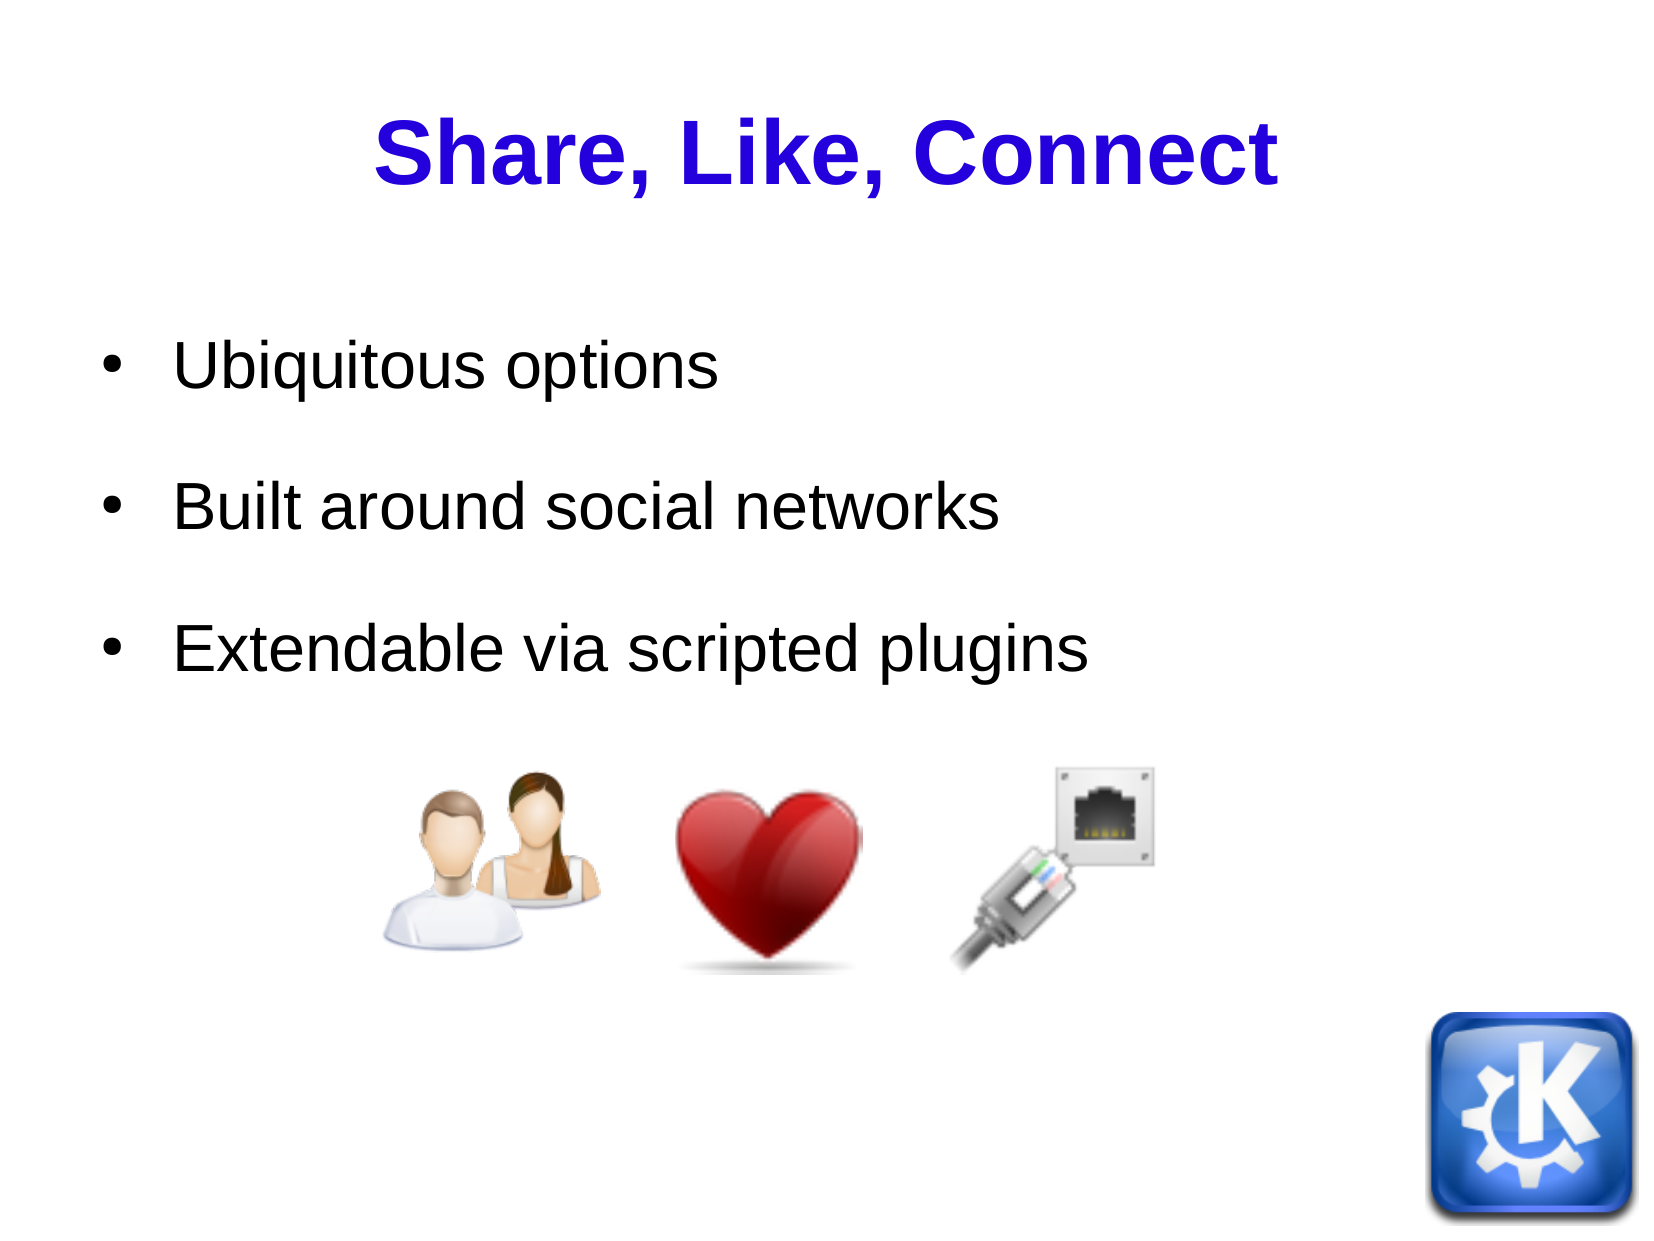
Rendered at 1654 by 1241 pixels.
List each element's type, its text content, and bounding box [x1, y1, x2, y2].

list Ubiquitous options Built around social networks Extendable via scripted plugins [82, 290, 1571, 1109]
title Share, Like, Connect [82, 49, 1571, 257]
picture [380, 749, 601, 970]
picture [675, 787, 863, 976]
picture [949, 761, 1163, 976]
picture [1425, 1012, 1639, 1226]
